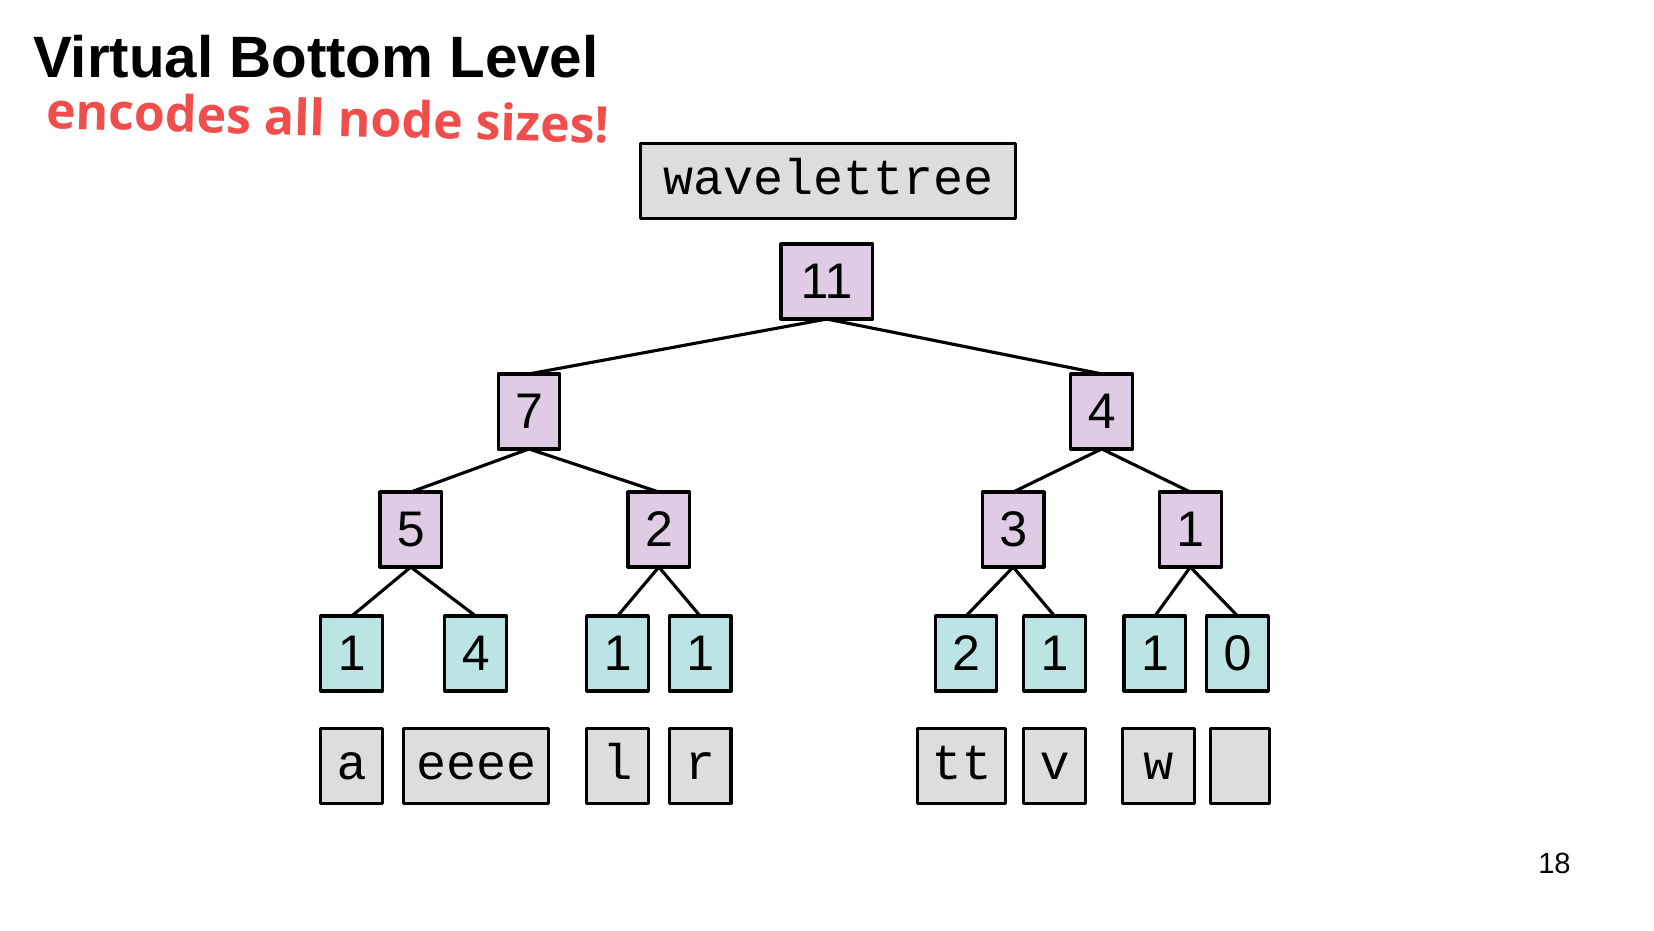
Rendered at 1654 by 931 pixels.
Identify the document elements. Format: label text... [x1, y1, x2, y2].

text_box 1 [320, 616, 383, 692]
text_box 2 [935, 616, 997, 692]
text_box Virtual Bottom Level [18, 17, 614, 98]
text_box 1 [586, 616, 649, 692]
text_box 4 [444, 616, 507, 692]
text_box 1 [1124, 616, 1186, 692]
text_box 1 [1159, 492, 1222, 568]
text_box tt [917, 728, 1006, 804]
text_box 0 [1206, 616, 1269, 692]
text_box 1 [1023, 616, 1086, 692]
text_box [1210, 728, 1270, 804]
text_box v [1023, 728, 1086, 804]
text_box wavelettree [640, 143, 1016, 219]
text_box 7 [498, 373, 560, 449]
text_box 3 [982, 492, 1045, 568]
text_box l [586, 728, 649, 804]
text_box 11 [780, 244, 873, 320]
text_box 4 [1070, 373, 1133, 449]
text_box encodes all node sizes! [30, 67, 610, 168]
text_box eeee [403, 728, 549, 804]
text_box 5 [379, 492, 442, 568]
text_box 2 [627, 492, 690, 568]
text_box 1 [669, 616, 732, 692]
text_box r [669, 728, 732, 804]
text_box a [320, 728, 383, 804]
text_box w [1122, 728, 1195, 804]
